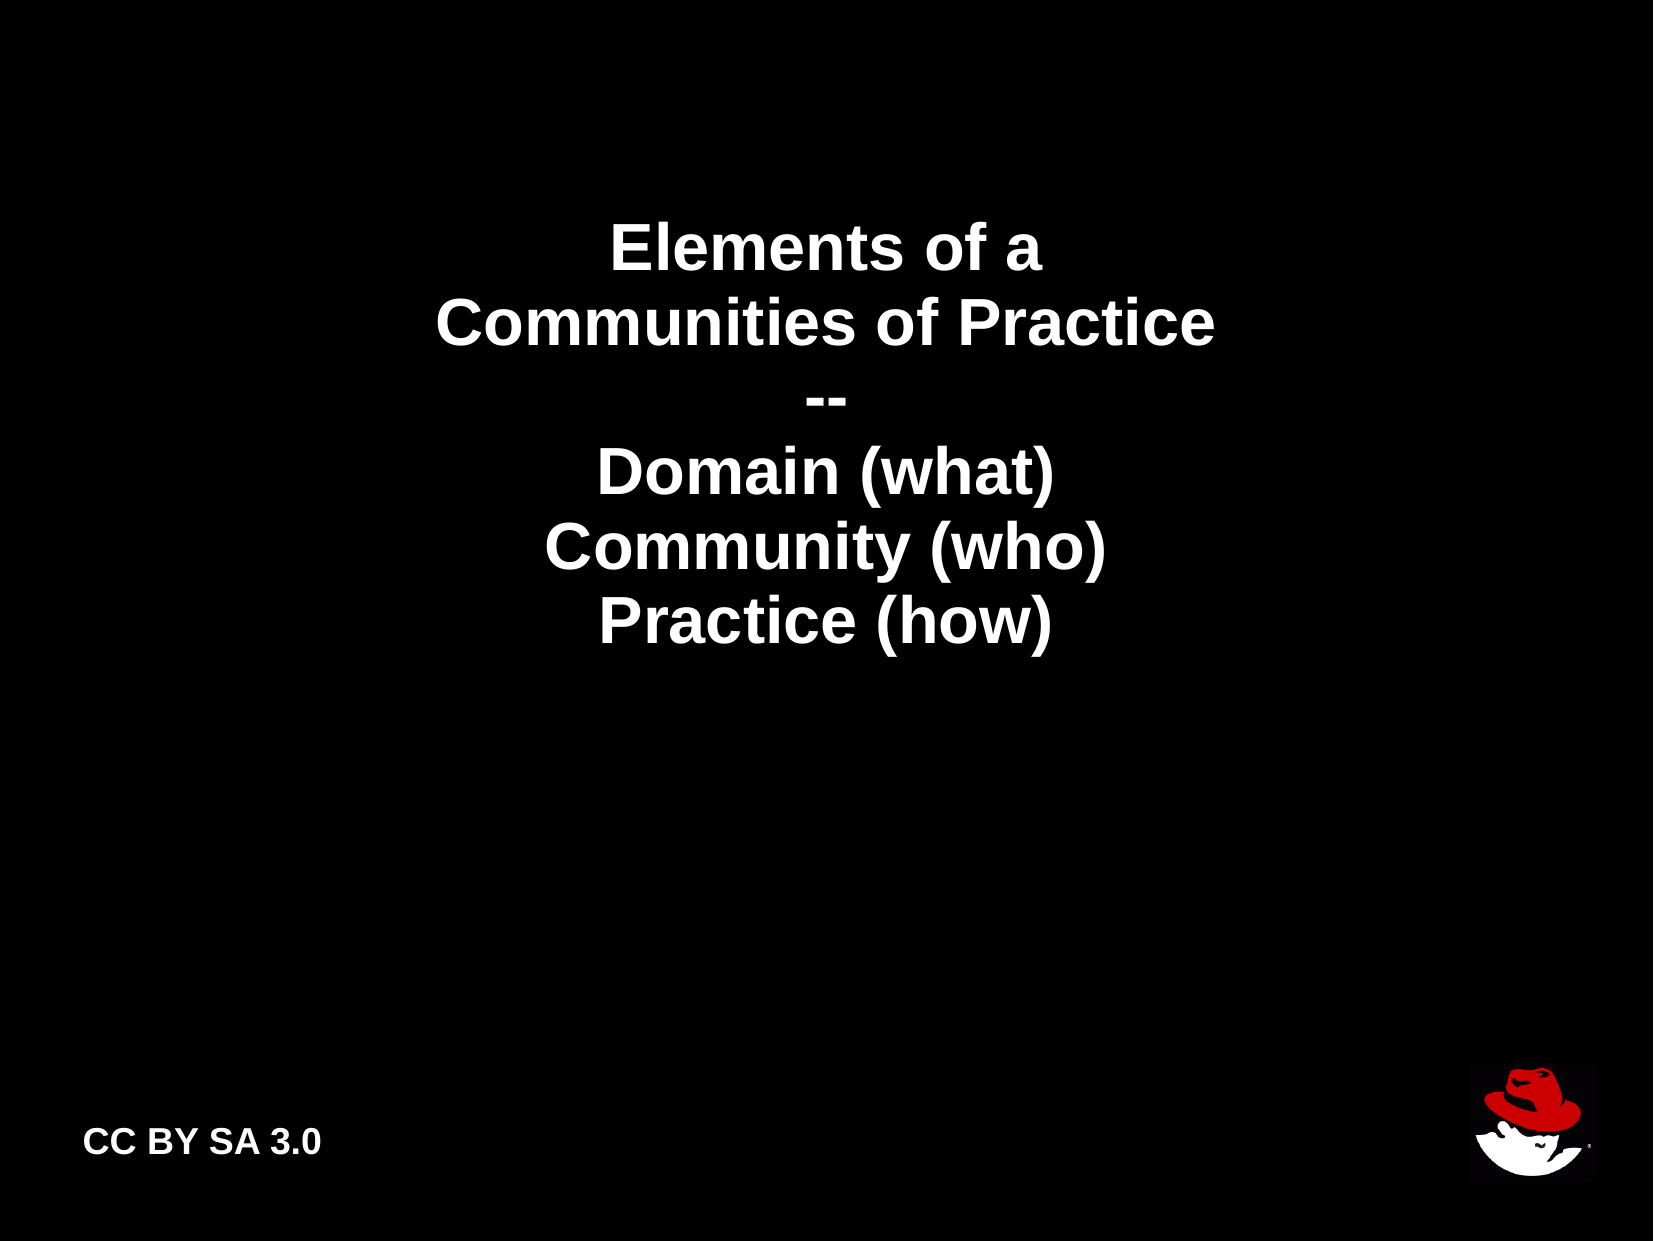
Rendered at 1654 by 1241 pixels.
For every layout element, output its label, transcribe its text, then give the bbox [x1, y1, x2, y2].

text_box CC BY SA 3.0 [82, 1109, 1571, 1174]
picture [1470, 1063, 1594, 1182]
subtitle Elements of a Communities of Practice -- Domain (what) Community (who) Practice (how) [82, 80, 1571, 840]
